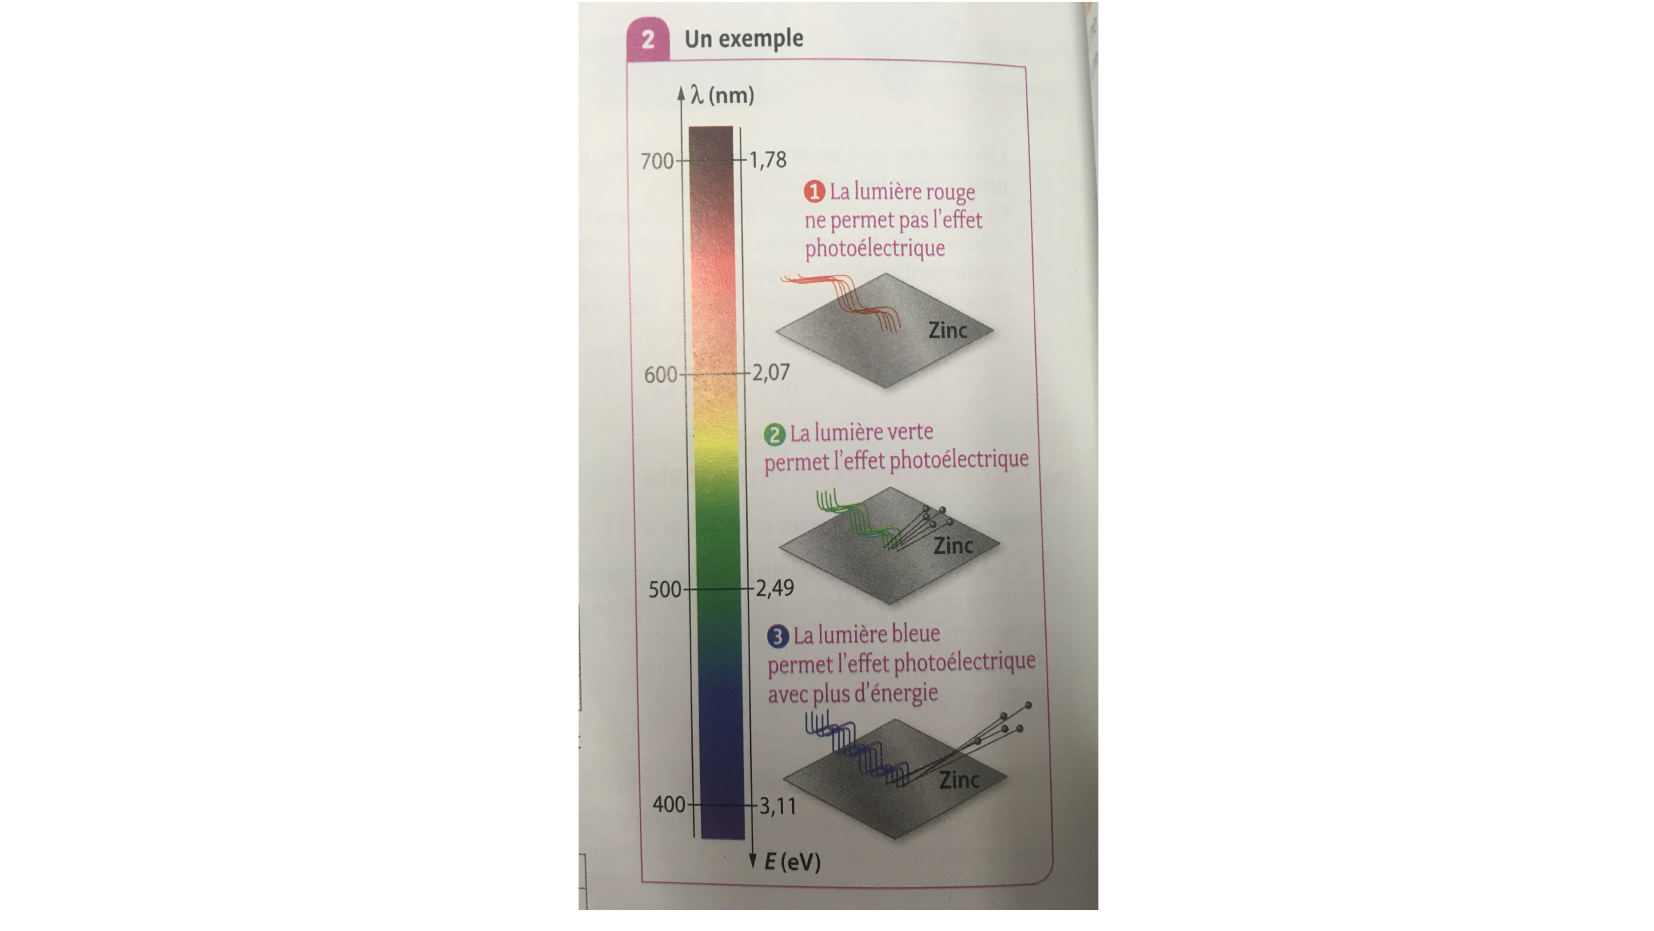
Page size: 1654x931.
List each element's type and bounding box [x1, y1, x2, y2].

picture [578, 2, 1099, 910]
